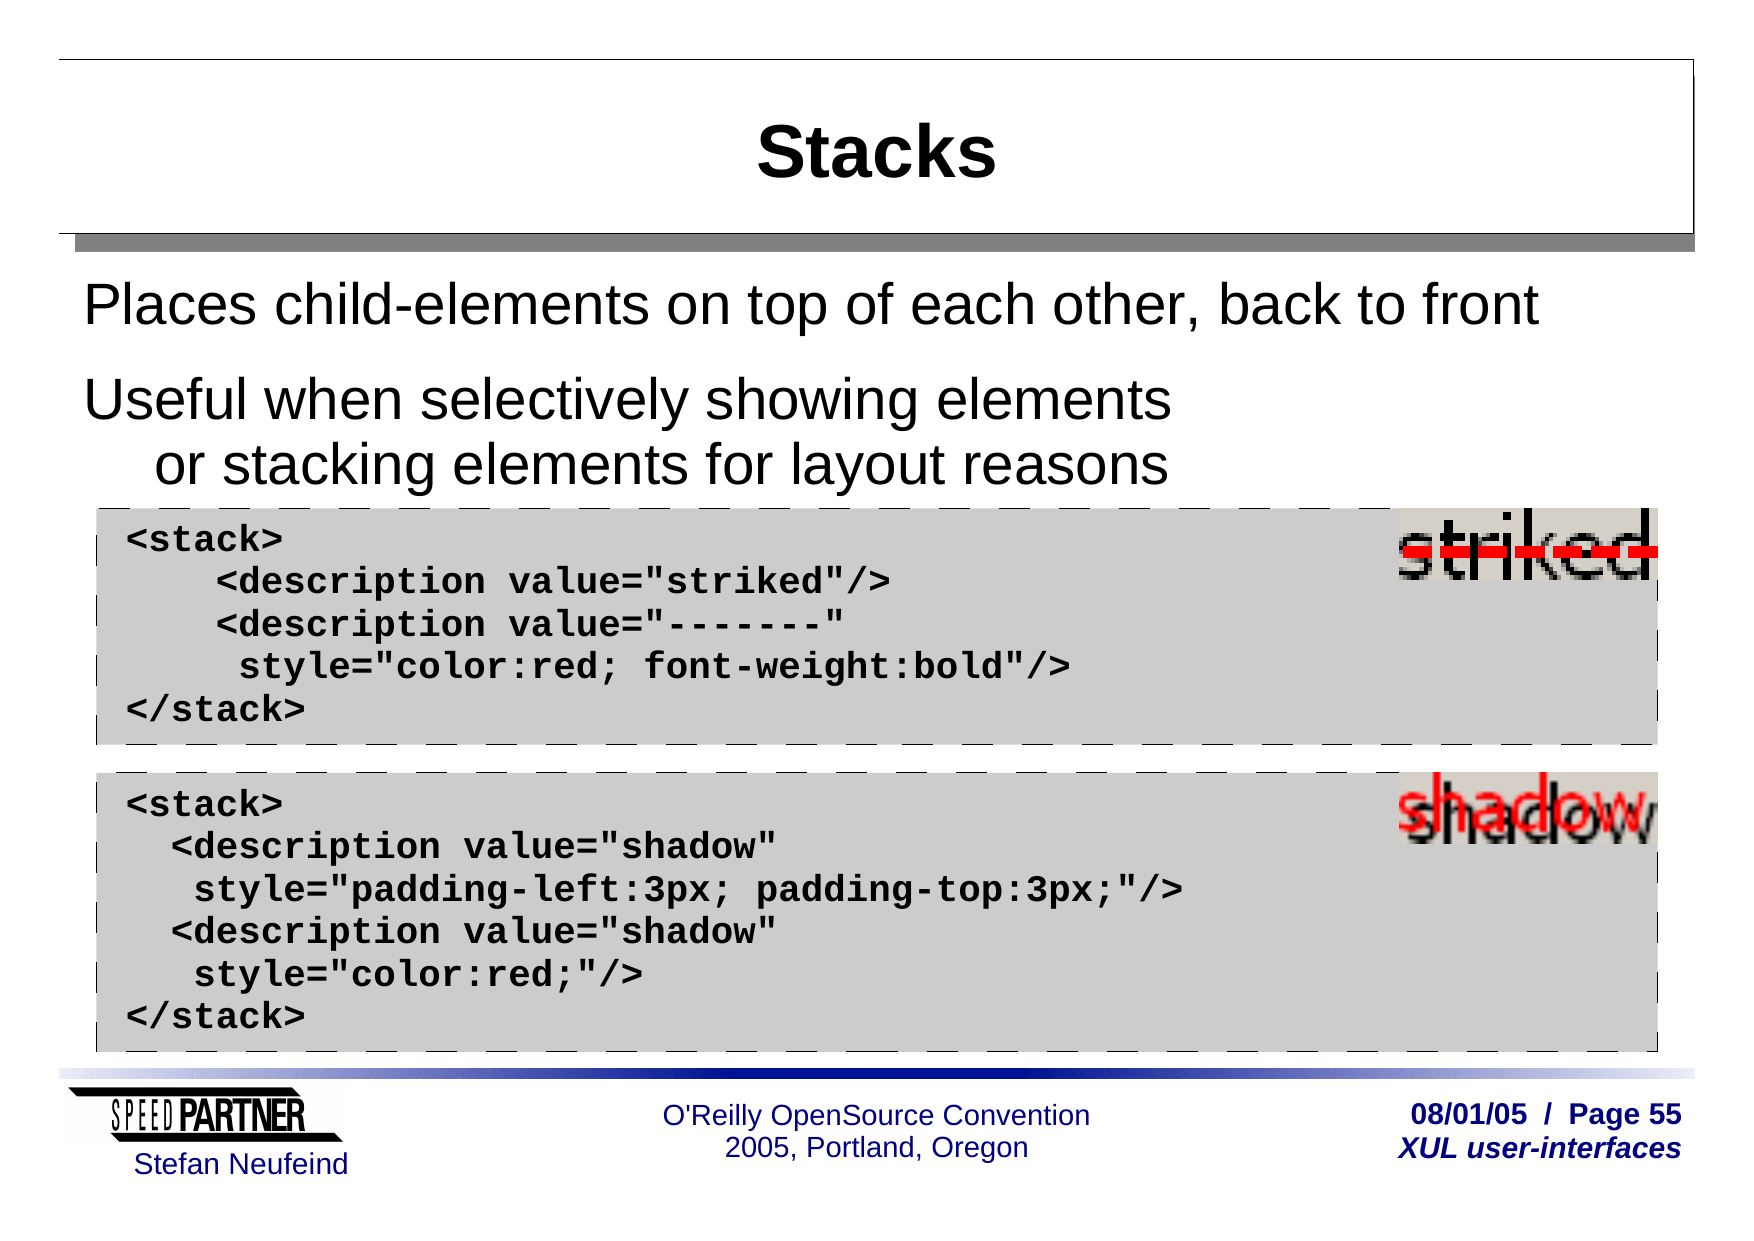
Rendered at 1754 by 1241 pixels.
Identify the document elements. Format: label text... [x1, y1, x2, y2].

text_box <stack> <description value="shadow" style="padding-left:3px; padding-top:3px;"/> <description value="shadow" style="color:red;"/> </stack> [96, 772, 1658, 1052]
picture [64, 1082, 348, 1146]
list Places child-elements on top of each other, back to front Useful when selectively showing elements or stacking elements for layout reasons [71, 272, 1695, 1055]
text_box <stack> <description value="striked"/> <description value="-------" style="color:red; font-weight:bold"/> </stack> [96, 508, 1658, 745]
picture [59, 1068, 1695, 1079]
title Stacks [59, 59, 1695, 244]
picture [1399, 772, 1658, 844]
picture [1399, 508, 1658, 580]
